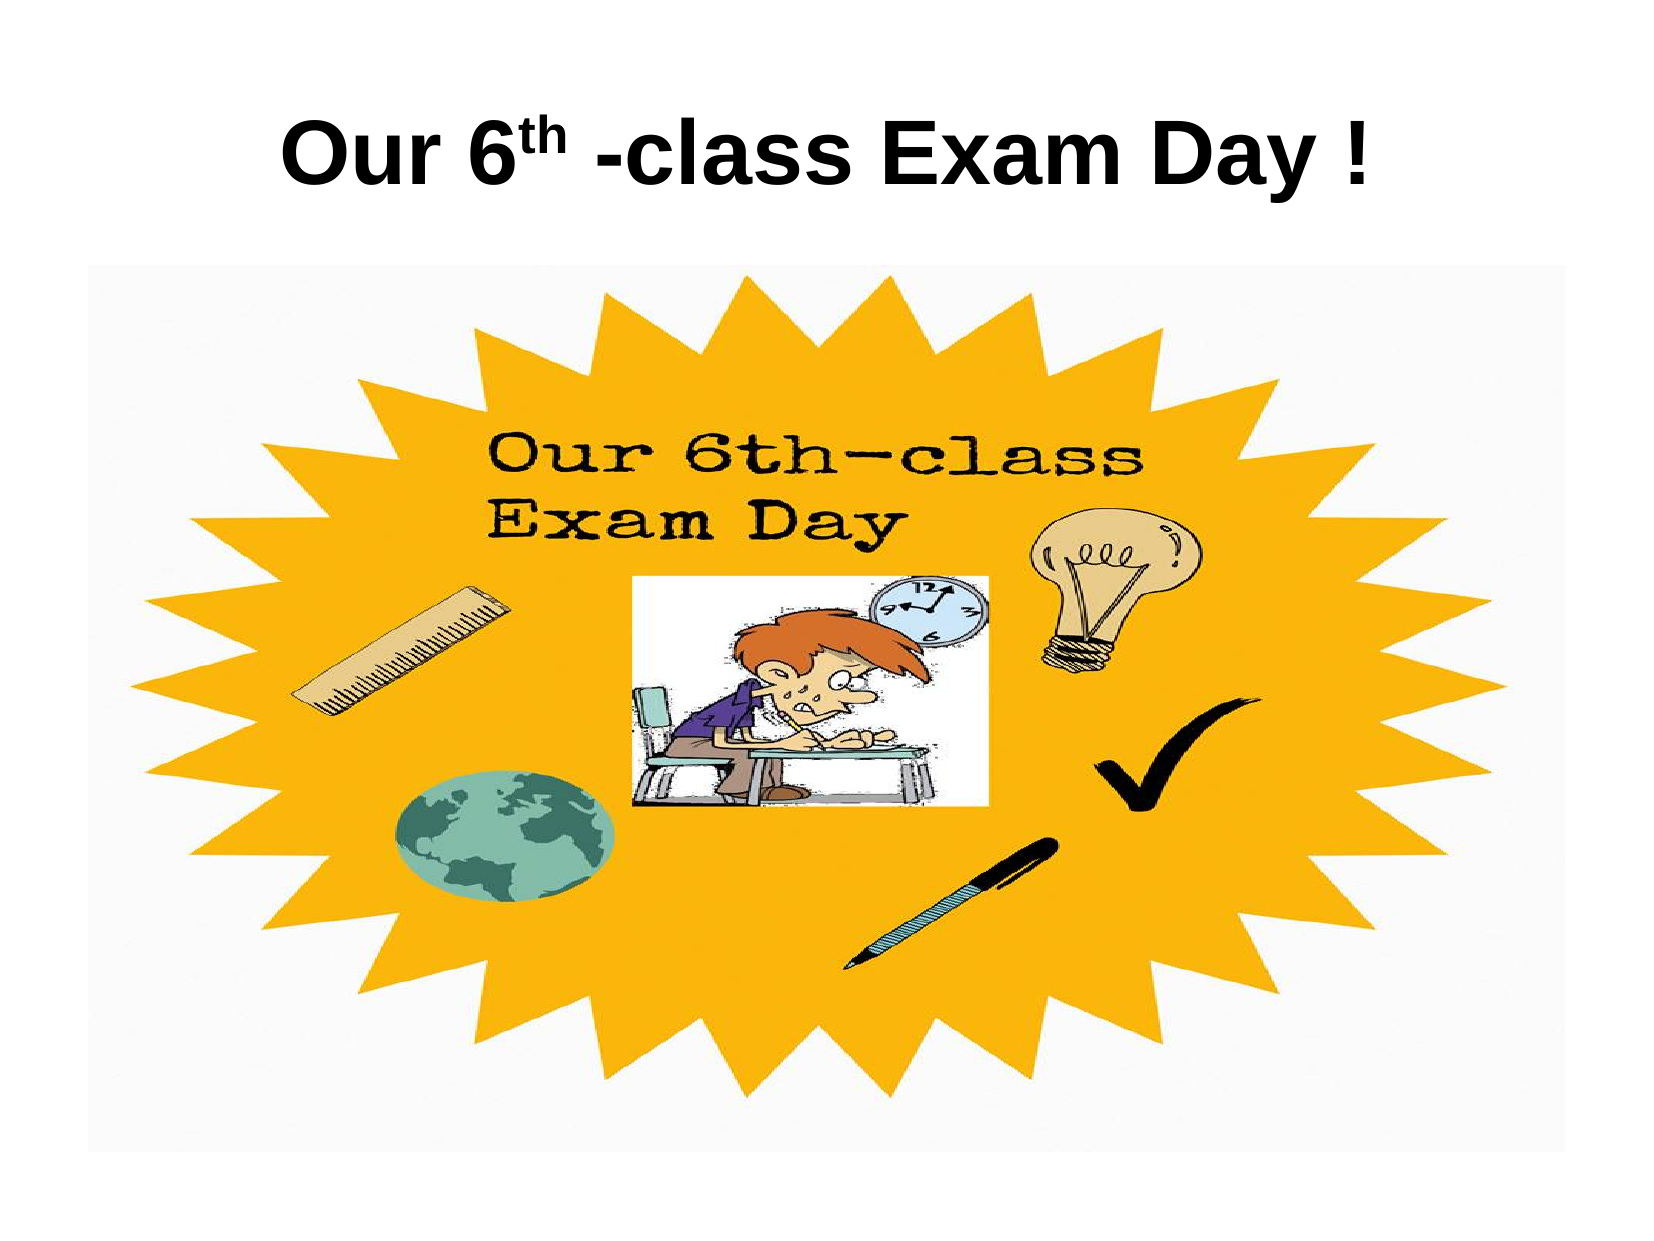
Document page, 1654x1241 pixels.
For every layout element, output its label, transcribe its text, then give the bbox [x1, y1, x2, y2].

picture [88, 265, 1565, 1152]
title Our 6th -class Exam Day ! [82, 56, 1571, 250]
